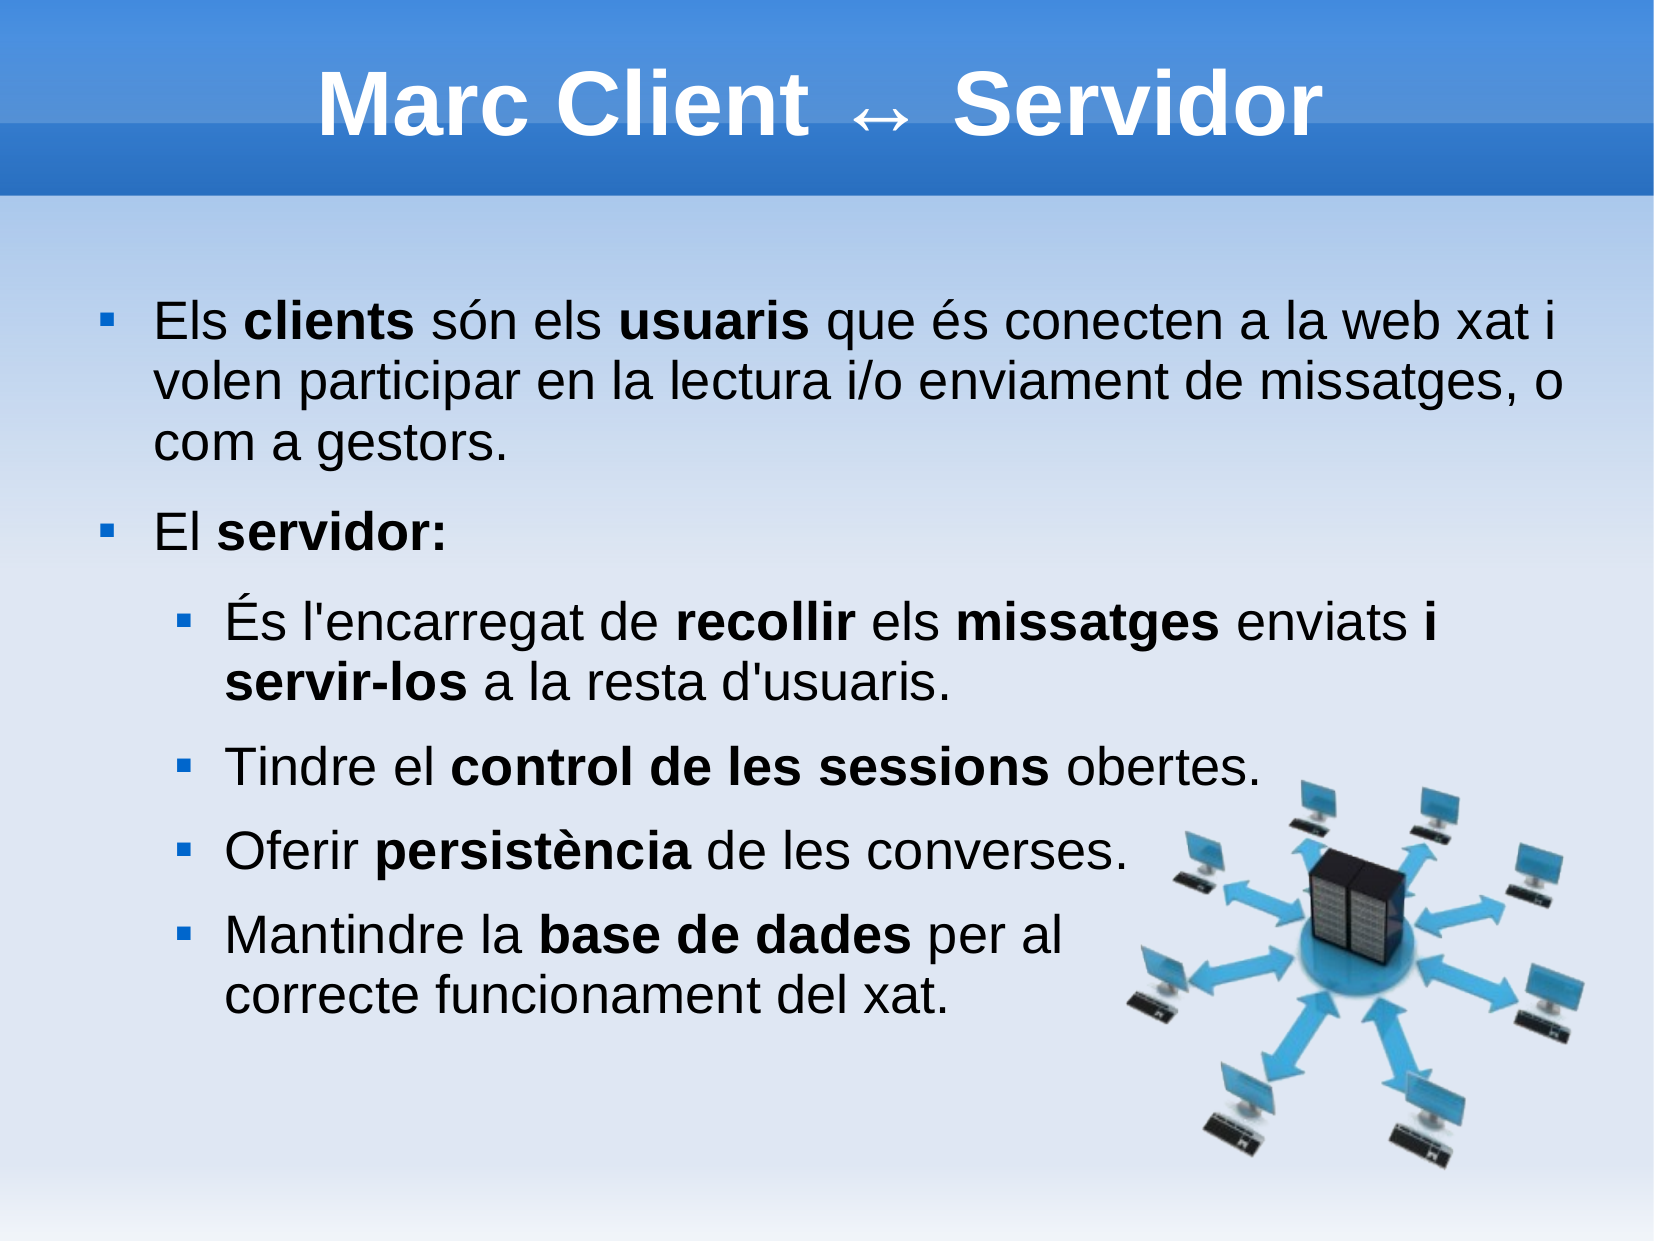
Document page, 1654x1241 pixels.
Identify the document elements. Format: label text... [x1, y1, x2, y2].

list Els clients són els usuaris que és conecten a la web xat i volen participar en la lectura i/o enviament de missatges, o com a gestors. El servidor: És l'encarregat de recollir els missatges enviats i servir-los a la resta d'usuaris. Tindre el control de les sessions obertes. Oferir persistència de les converses. Mantindre la base de dades per al correcte funcionament del xat. [82, 290, 1571, 1109]
title Marc Client ↔ Servidor [76, 0, 1565, 208]
picture [0, 0, 1654, 1241]
